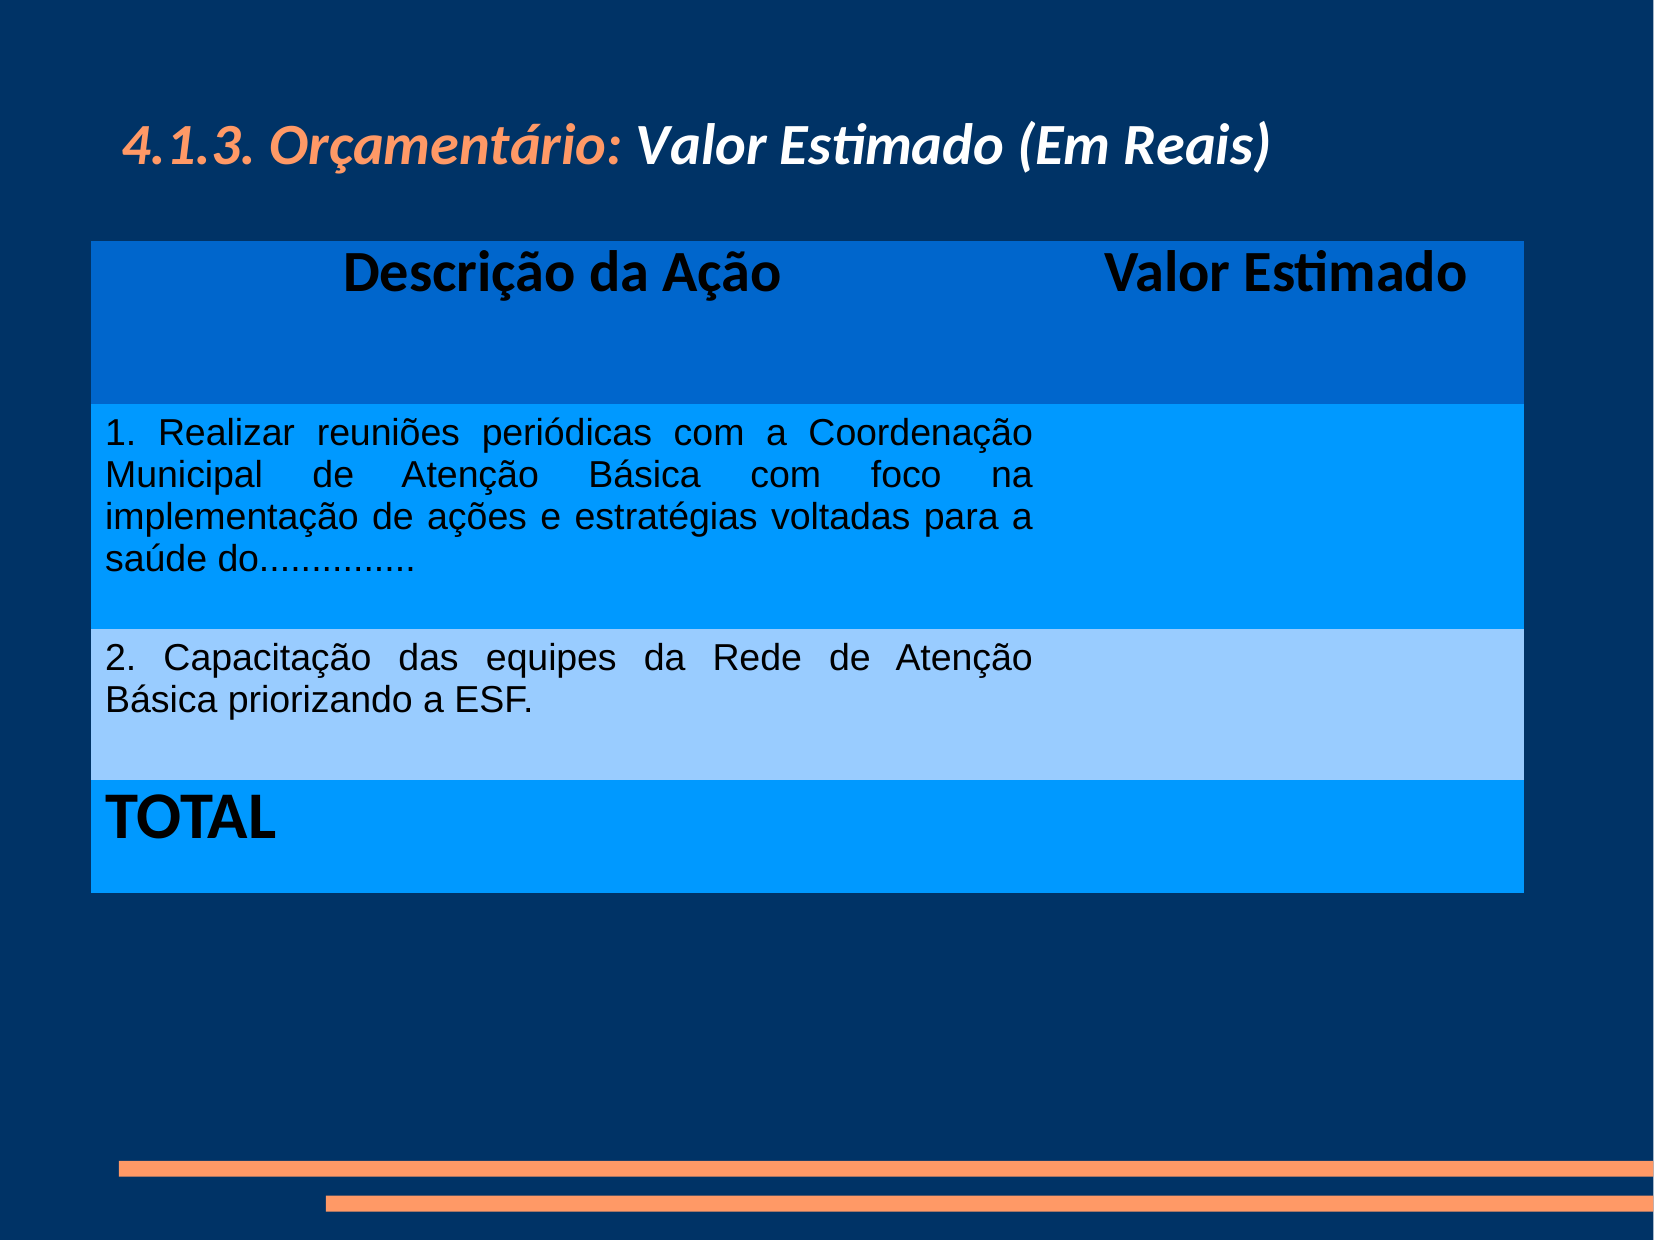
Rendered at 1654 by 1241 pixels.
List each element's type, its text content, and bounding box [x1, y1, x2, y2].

table_header Descrição da Ação [91, 241, 1048, 404]
table_cell [1048, 629, 1524, 780]
title 4.1.3. Orçamentário: Valor Estimado (Em Reais) [121, 53, 1534, 246]
table_cell 1. Realizar reuniões periódicas com a Coordenação Municipal de Atenção Básica com foco na implementação de ações e estratégias voltadas para a saúde do............... [91, 404, 1048, 629]
table_cell [1048, 404, 1524, 629]
table_cell [1048, 780, 1524, 893]
table_cell TOTAL [91, 780, 1048, 893]
table_cell 2. Capacitação das equipes da Rede de Atenção Básica priorizando a ESF. [91, 629, 1048, 780]
table_header Valor Estimado [1048, 241, 1524, 404]
